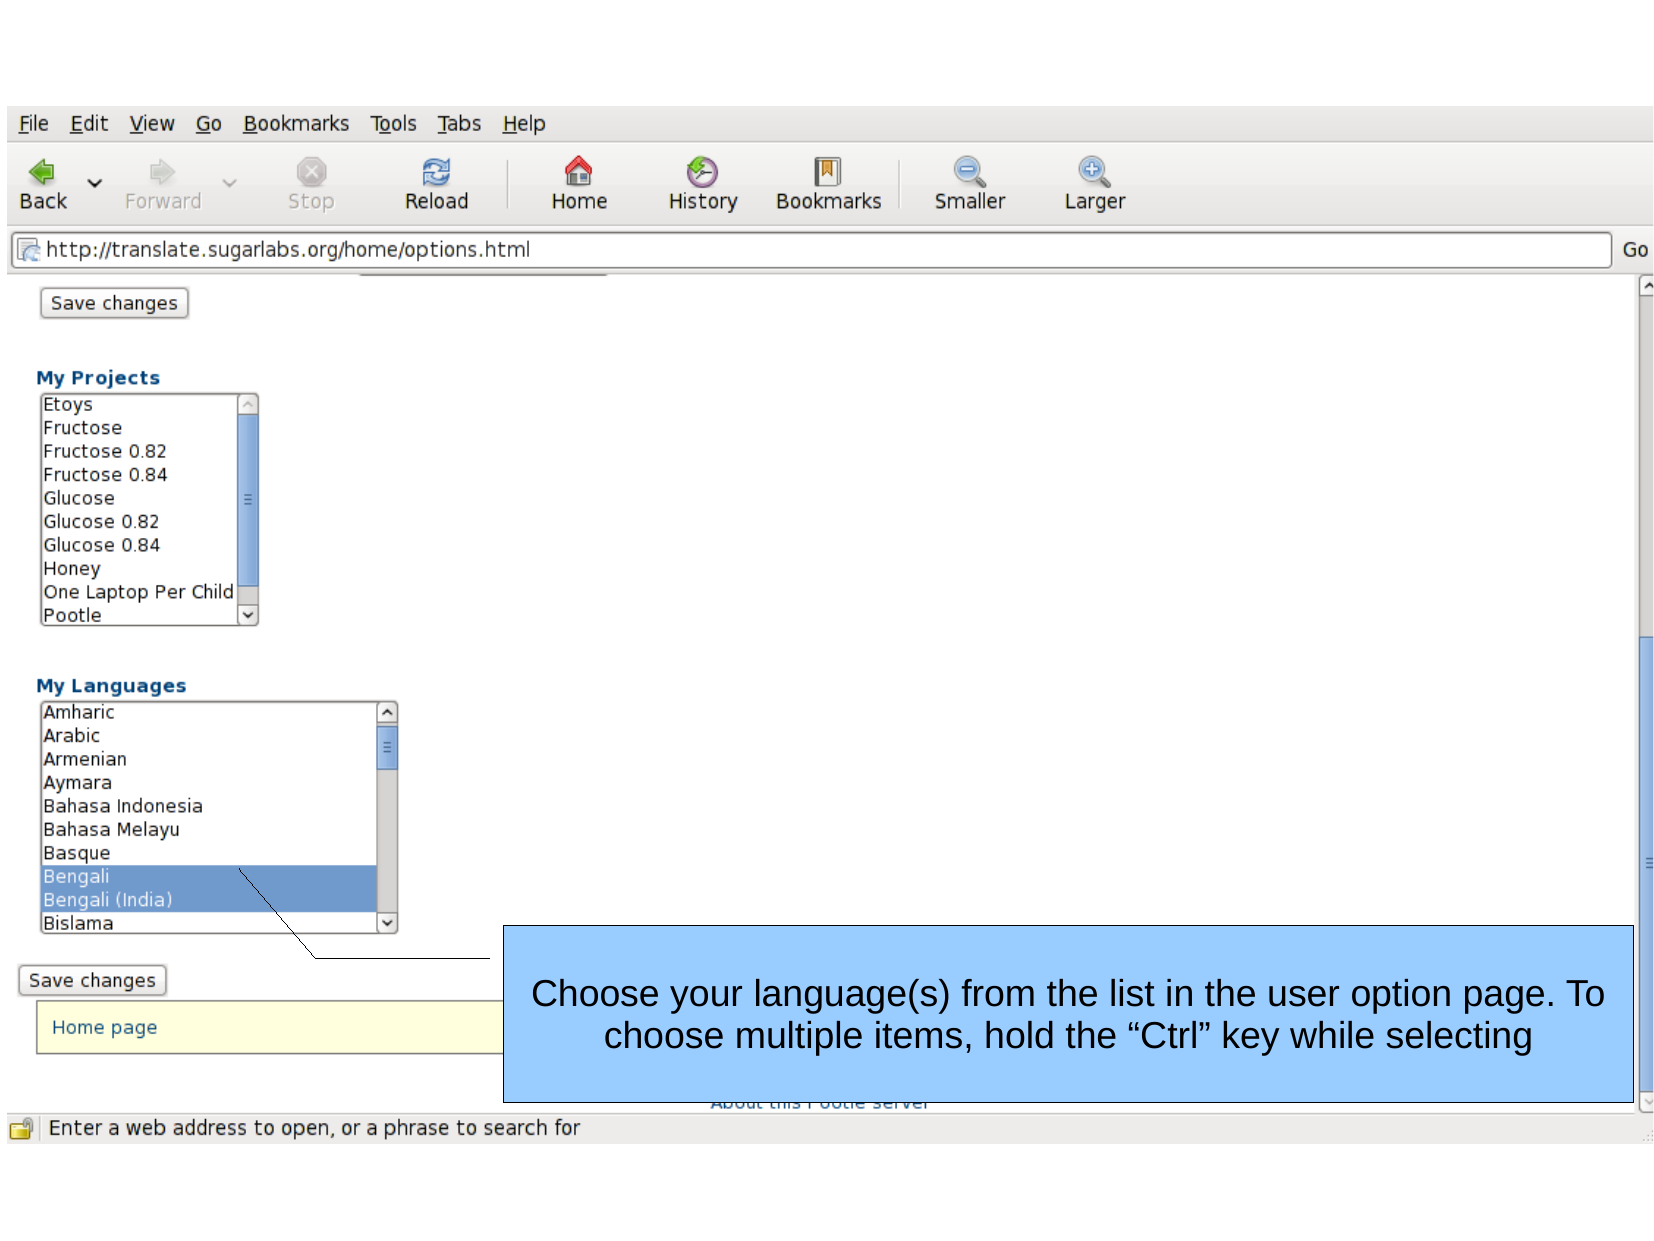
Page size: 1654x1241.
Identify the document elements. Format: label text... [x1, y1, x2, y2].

text_box Choose your language(s) from the list in the user option page. To choose multiple items, hold the “Ctrl” key while selecting [504, 926, 1633, 1103]
picture [7, 106, 1654, 1144]
